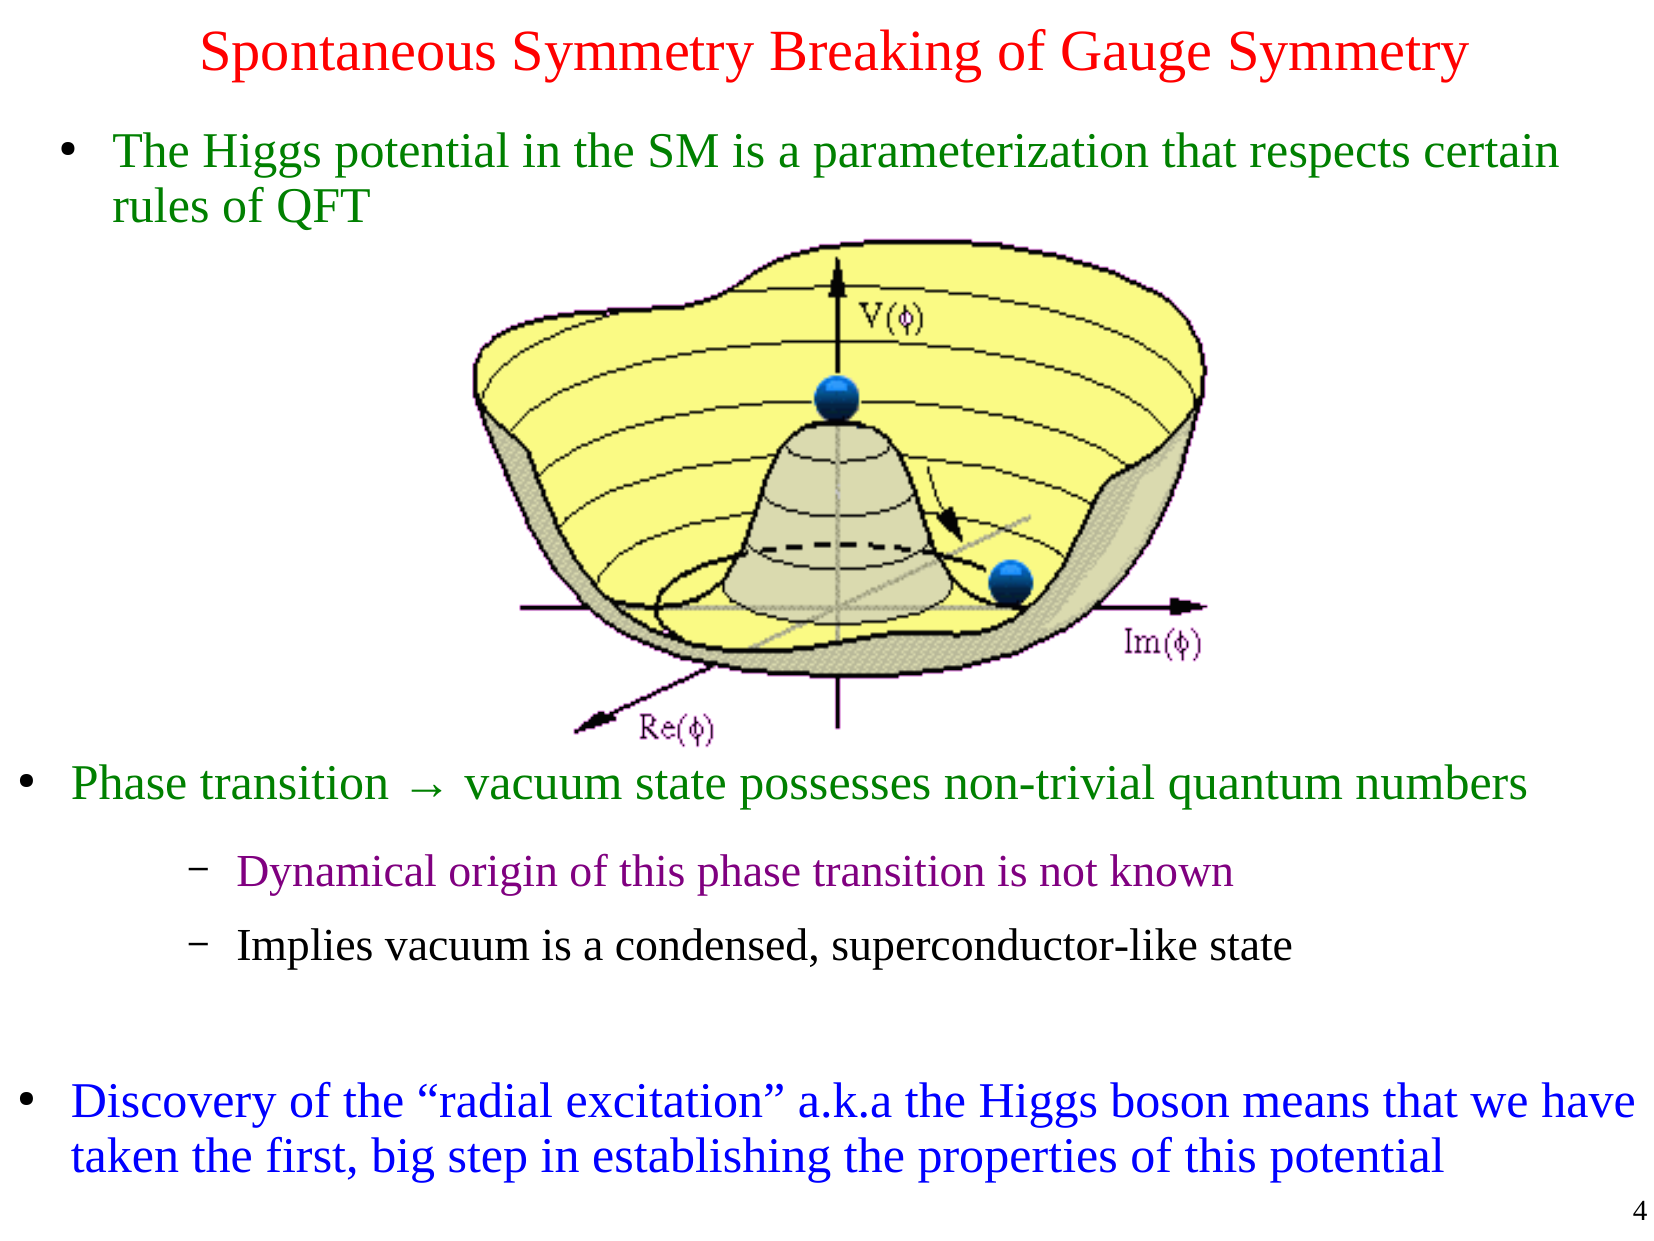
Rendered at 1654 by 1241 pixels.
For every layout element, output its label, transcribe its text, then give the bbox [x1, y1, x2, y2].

list The Higgs potential in the SM is a parameterization that respects certain rules of QFT [41, 122, 1635, 754]
title Spontaneous Symmetry Breaking of Gauge Symmetry [128, 0, 1541, 122]
list Phase transition → vacuum state possesses non-trivial quantum numbers Dynamical origin of this phase transition is not known Implies vacuum is a condensed, superconductor-like state Discovery of the “radial excitation” a.k.a the Higgs boson means that we have taken the first, big step in establishing the properties of this potential [0, 754, 1654, 1184]
picture [464, 230, 1234, 754]
